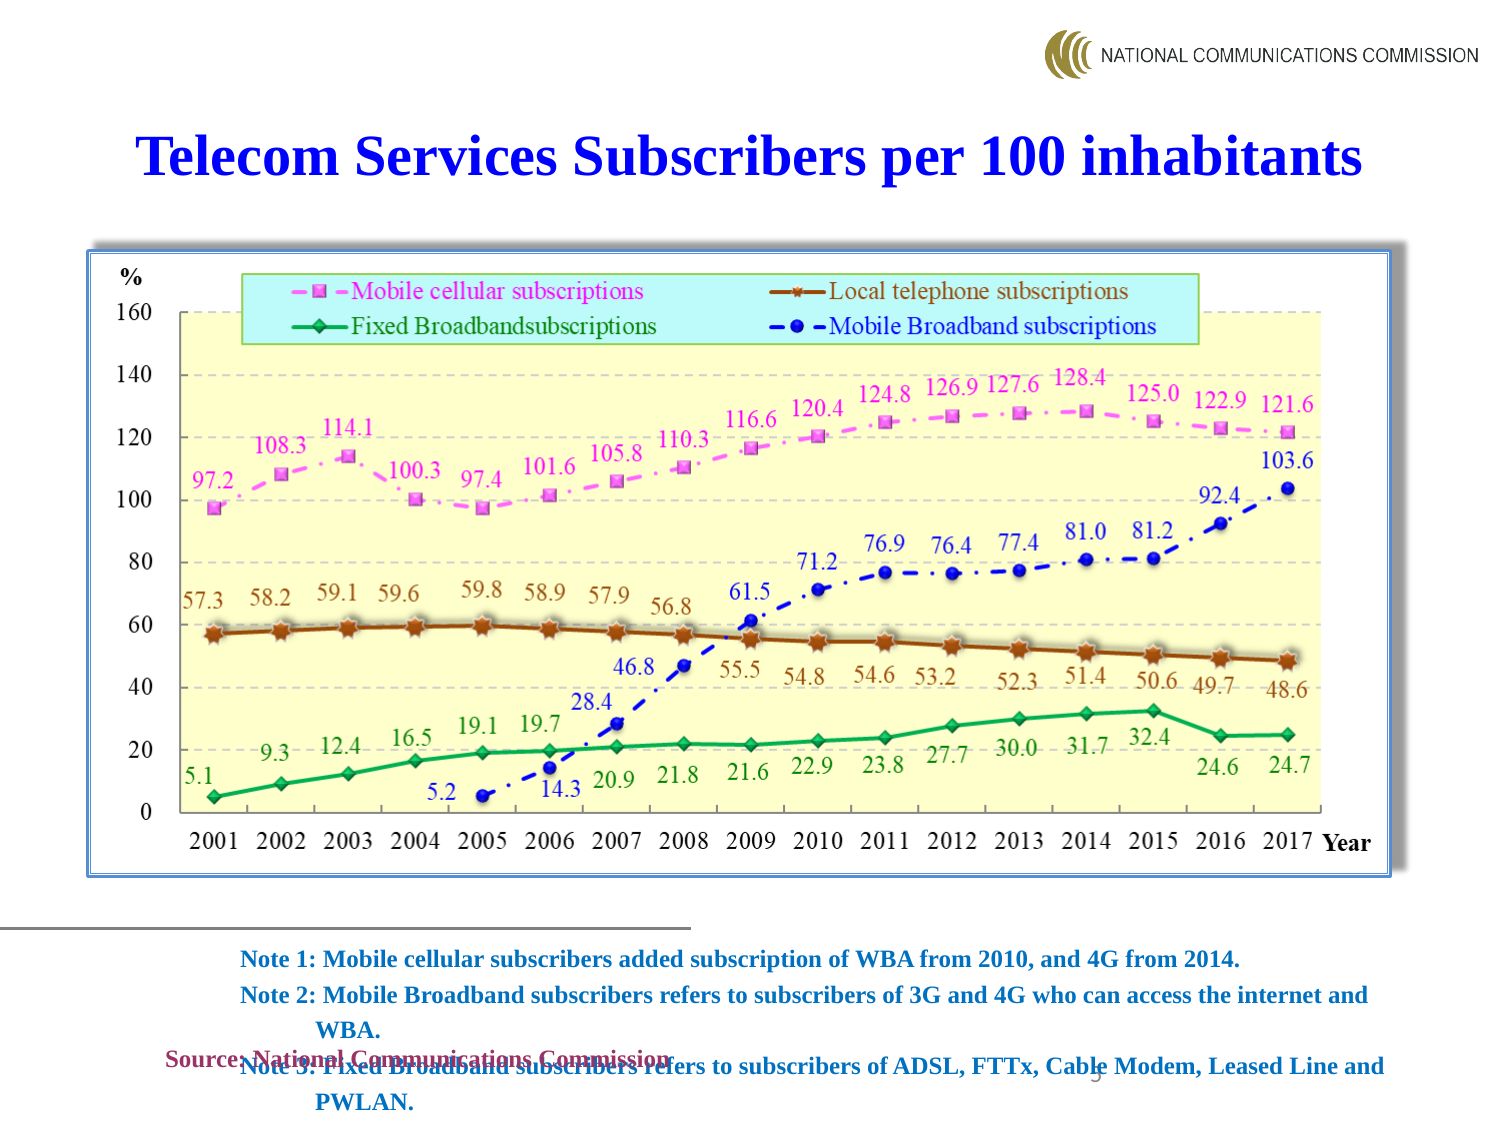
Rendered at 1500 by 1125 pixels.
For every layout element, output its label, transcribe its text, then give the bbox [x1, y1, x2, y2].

text_box Telecom Services Subscribers per 100 inhabitants [0, 90, 1500, 216]
picture [85, 233, 1415, 879]
text_box 5 [1074, 1042, 1426, 1103]
picture [1045, 30, 1479, 79]
text_box Note 1: Mobile cellular subscribers added subscription of WBA from 2010, and 4G from 2014. Note 2: Mobile Broadband subscribers refers to subscribers of 3G and 4G who can access the internet and WBA. Note 3: Fixed Broadband subscribers refers to subscribers of ADSL, FTTx, Cable Modem, Leased Line and PWLAN. [0, 928, 1424, 1053]
text_box Source: National Communications Commission [0, 1035, 703, 1081]
